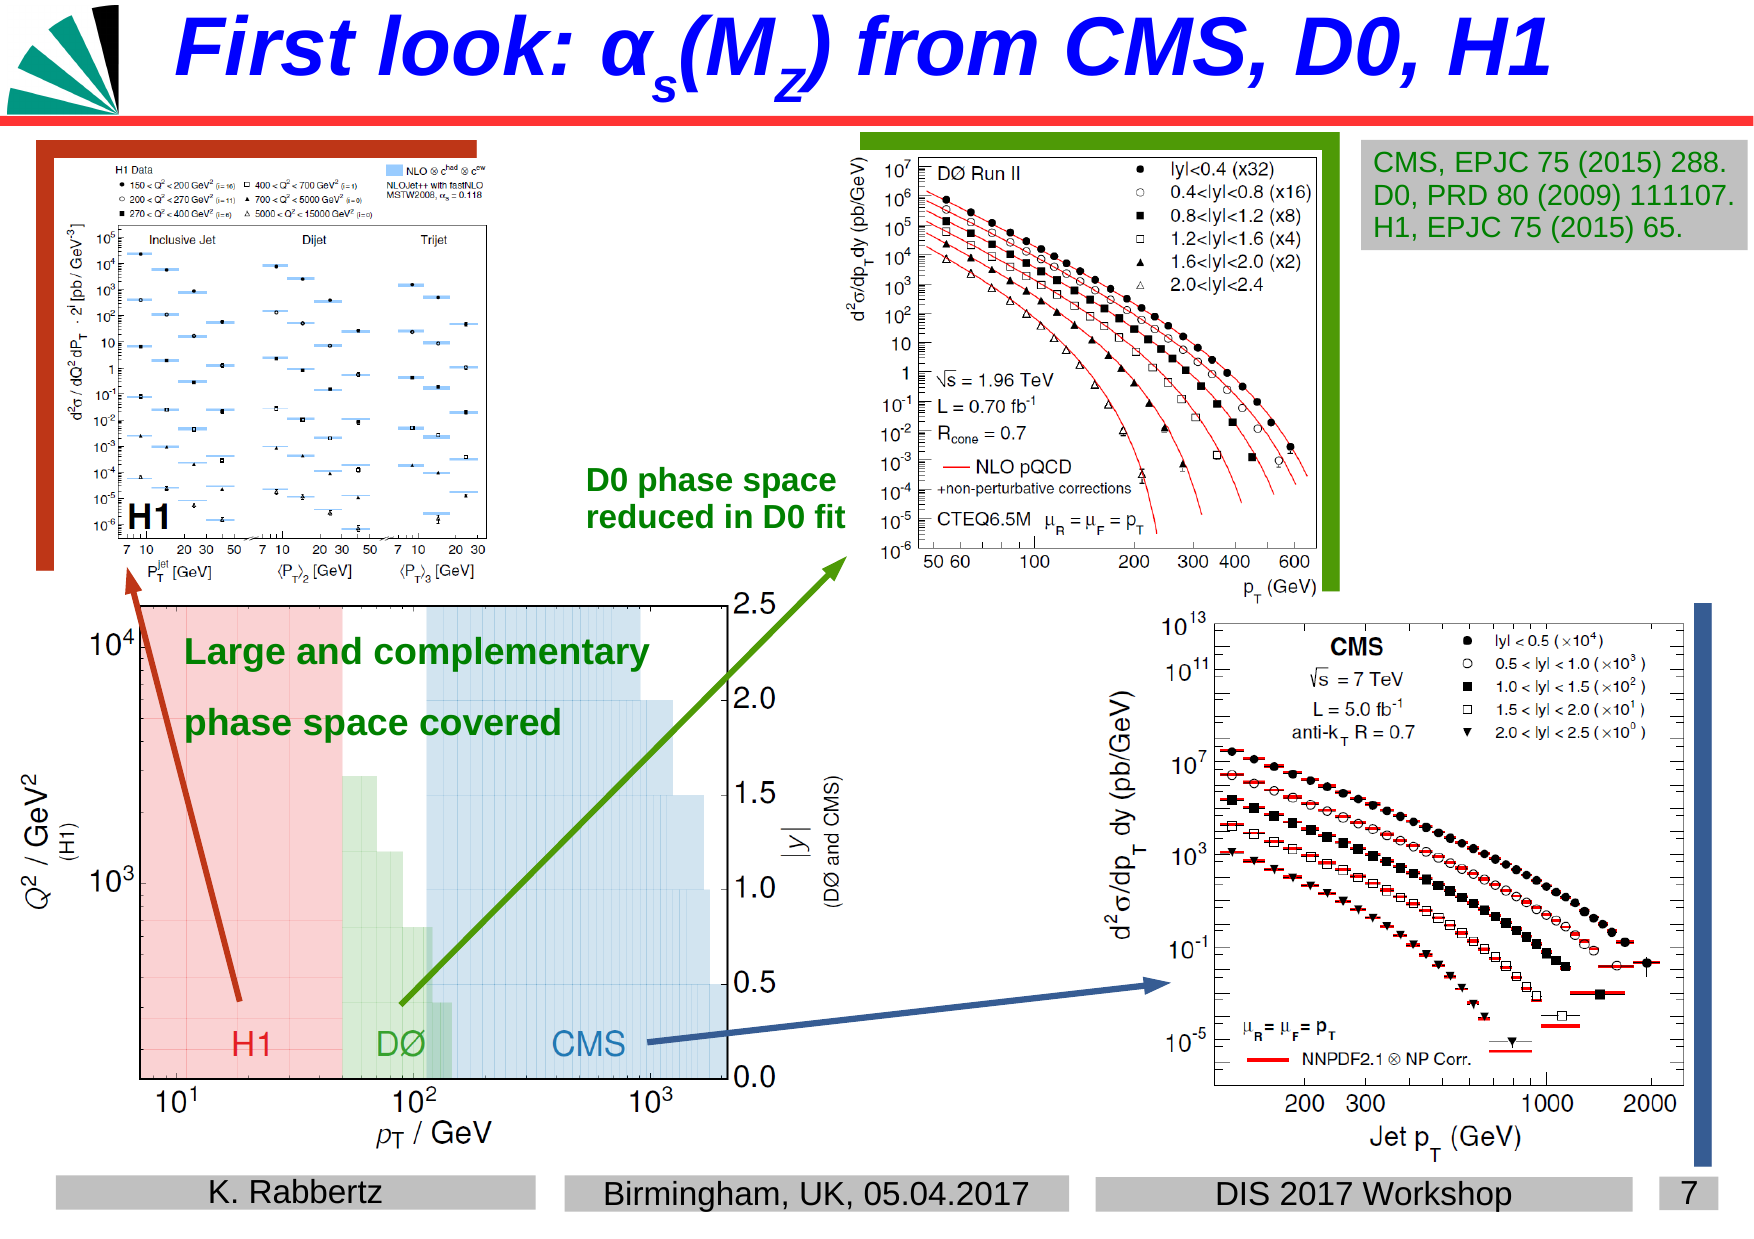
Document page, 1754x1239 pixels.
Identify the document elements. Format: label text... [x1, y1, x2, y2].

picture [7, 5, 119, 116]
text_box D0 phase space reduced in D0 fit [574, 455, 859, 543]
list Large and complementary phase space covered [184, 630, 660, 755]
title First look: αs(MZ) from CMS, D0, H1 [123, 0, 1606, 114]
text_box CMS, EPJC 75 (2015) 288. D0, PRD 80 (2009) 111107. H1, EPJC 75 (2015) 65. [1361, 139, 1742, 251]
picture [18, 150, 1694, 1167]
